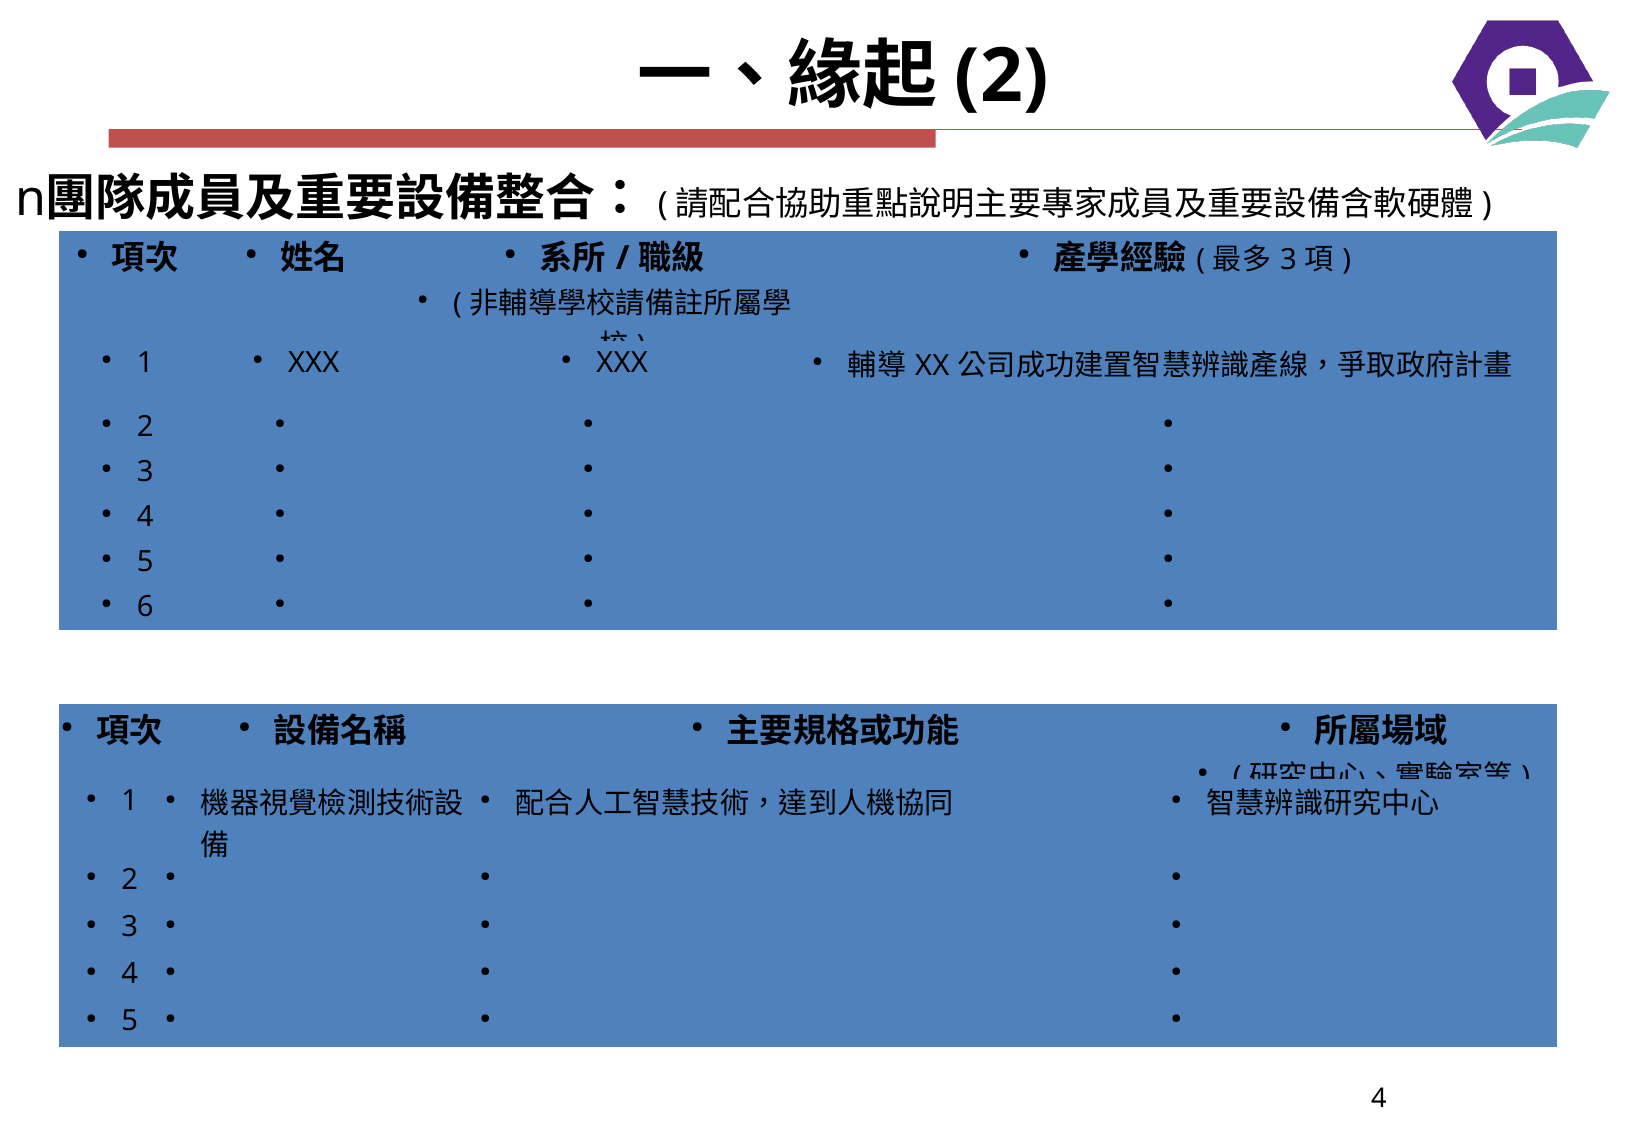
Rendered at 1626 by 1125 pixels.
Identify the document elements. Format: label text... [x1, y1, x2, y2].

table_cell [165, 952, 480, 1000]
table_cell [813, 585, 1557, 630]
table_cell 2 [59, 858, 165, 905]
table_cell [196, 495, 397, 540]
table_header 系所/職級 (非輔導學校請備註所屬學校) [397, 231, 813, 341]
table_cell 5 [59, 540, 196, 585]
table_cell [1171, 1000, 1557, 1047]
table_cell 4 [59, 952, 165, 1000]
text_box 一、緣起(2) [0, 18, 1625, 125]
table_cell [480, 952, 1171, 1000]
table_cell [397, 585, 813, 630]
table_cell [813, 540, 1557, 585]
table_header 設備名稱 [165, 704, 480, 779]
table_cell [813, 495, 1557, 540]
table_cell 1 [59, 341, 196, 405]
table_cell [1171, 858, 1557, 905]
table_cell 6 [59, 585, 196, 630]
table_cell [480, 858, 1171, 905]
table_cell [196, 540, 397, 585]
table_header 項次 [59, 704, 165, 779]
table_cell 3 [59, 450, 196, 495]
table_cell [813, 450, 1557, 495]
table_cell 智慧辨識研究中心 [1171, 779, 1557, 858]
table_cell [480, 905, 1171, 952]
table_cell 2 [59, 405, 196, 450]
table_cell [813, 405, 1557, 450]
table_cell [165, 905, 480, 952]
table_header 所屬場域 (研究中心、實驗室等) [1171, 704, 1557, 779]
table_cell [1171, 952, 1557, 1000]
table_cell [480, 1000, 1171, 1047]
table_cell [397, 405, 813, 450]
table_cell [196, 450, 397, 495]
table_cell [196, 405, 397, 450]
table_cell 3 [59, 905, 165, 952]
table_cell 5 [59, 1000, 165, 1047]
table_cell [196, 585, 397, 630]
text_box 團隊成員及重要設備整合：(請配合協助重點說明主要專家成員及重要設備含軟硬體) [0, 156, 1625, 233]
table_header 姓名 [196, 231, 397, 341]
table_cell [397, 450, 813, 495]
table_cell [165, 1000, 480, 1047]
table_header 項次 [59, 231, 196, 341]
table_cell XXX [397, 341, 813, 405]
table_cell 輔導XX公司成功建置智慧辨識產線，爭取政府計畫 [813, 341, 1557, 405]
table_cell 1 [59, 779, 165, 858]
table_cell [397, 540, 813, 585]
table_cell 配合人工智慧技術，達到人機協同 [480, 779, 1171, 858]
table_cell [1171, 905, 1557, 952]
table_cell [165, 858, 480, 905]
table_header 產學經驗(最多3項) [813, 231, 1557, 341]
table_cell 機器視覺檢測技術設備 [165, 779, 480, 858]
table_header 主要規格或功能 [480, 704, 1171, 779]
table_cell [397, 495, 813, 540]
table_cell XXX [196, 341, 397, 405]
table_cell 4 [59, 495, 196, 540]
